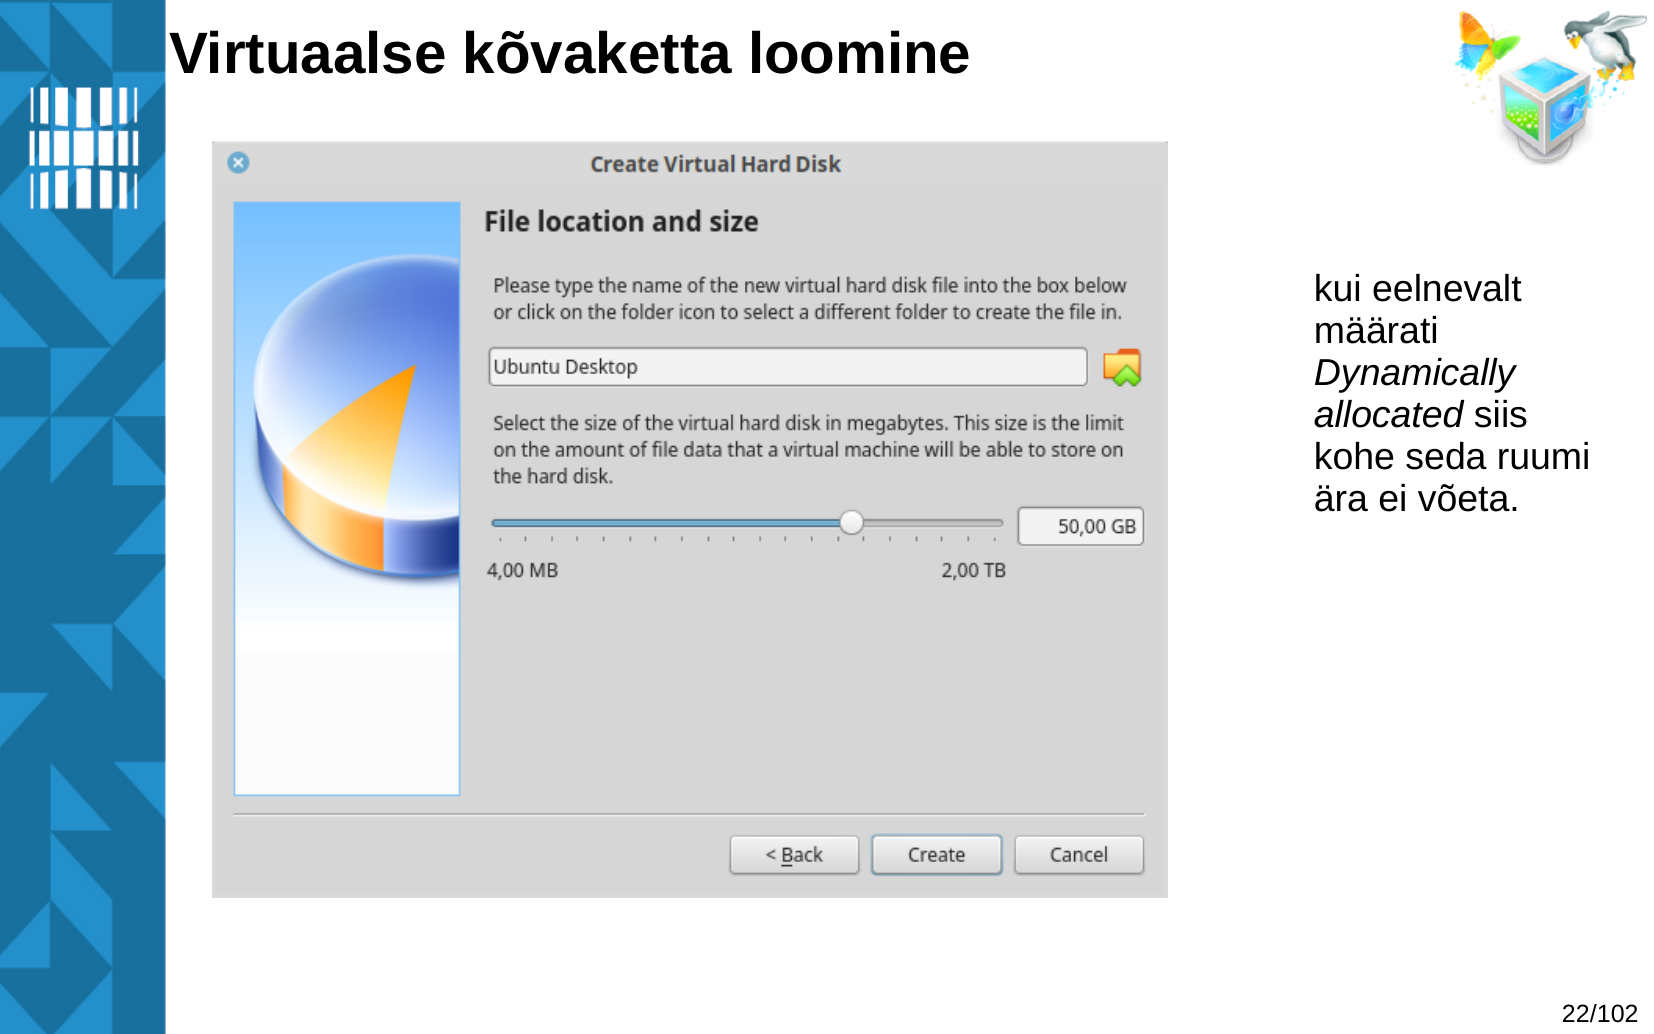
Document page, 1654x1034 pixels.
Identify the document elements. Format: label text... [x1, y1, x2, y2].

text_box kui eelnevalt määrati Dynamically allocated siis kohe seda ruumi ära ei võeta. [1299, 259, 1619, 532]
picture [212, 141, 1168, 898]
picture [1452, 7, 1653, 166]
title Virtuaalse kõvaketta loomine [169, 11, 1571, 95]
